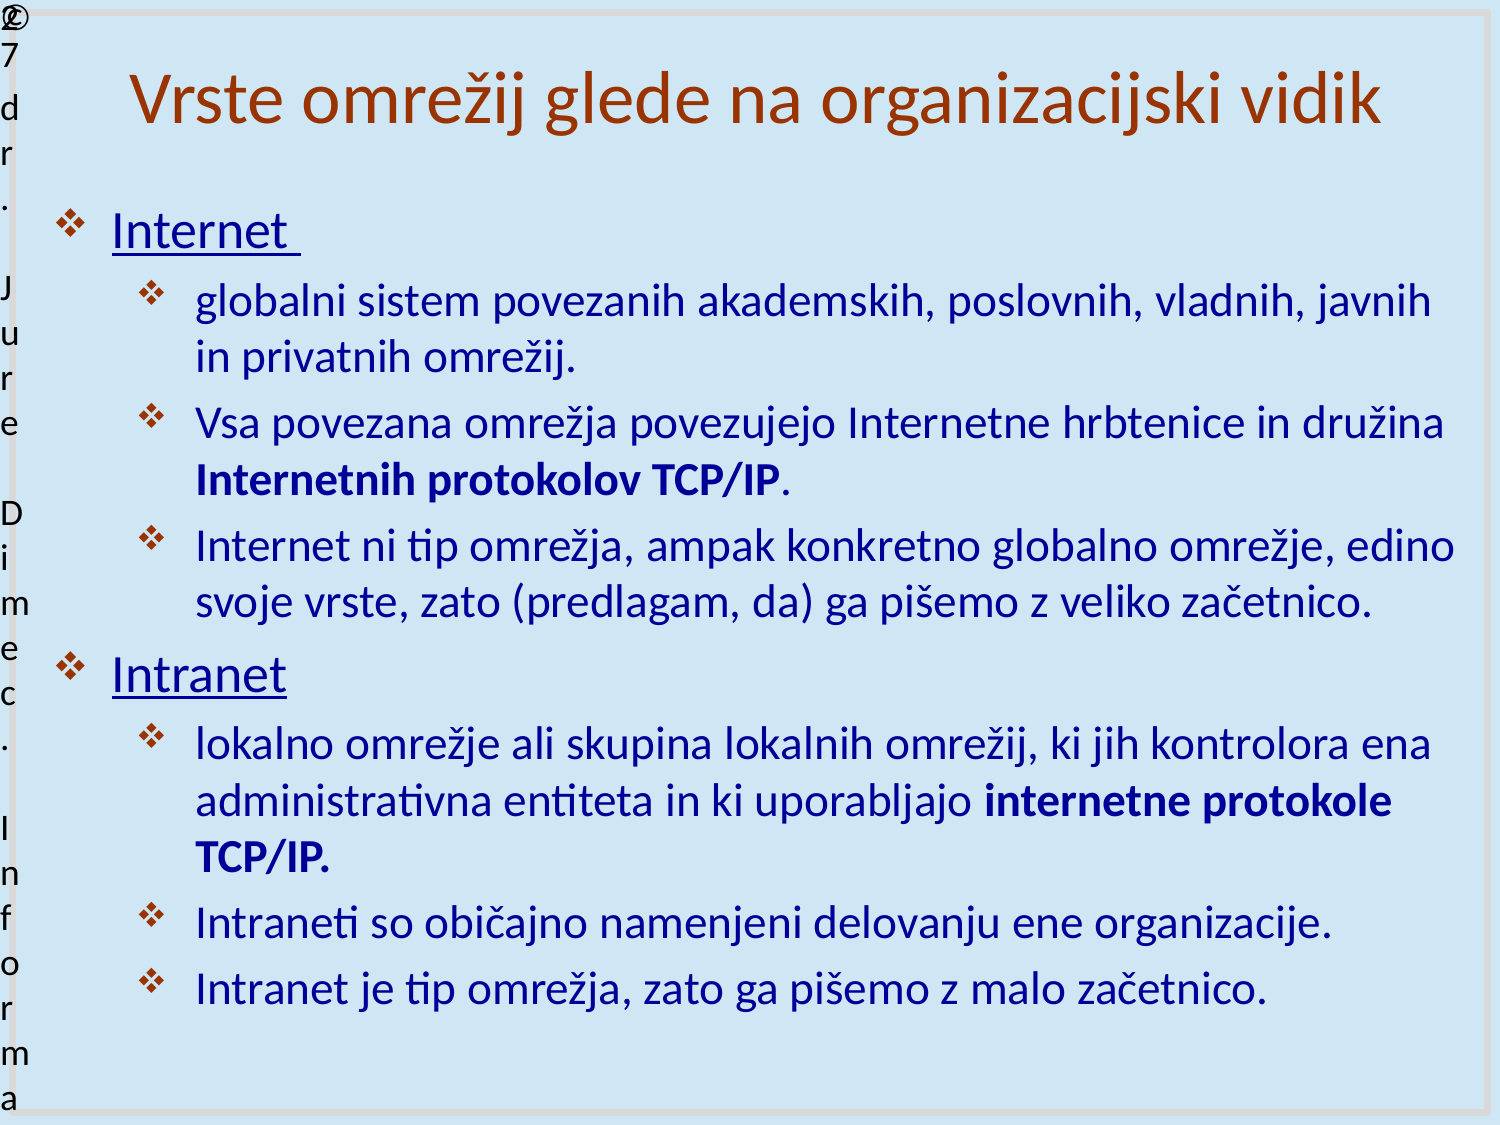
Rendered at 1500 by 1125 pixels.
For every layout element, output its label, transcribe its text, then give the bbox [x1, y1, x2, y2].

list Internet globalni sistem povezanih akademskih, poslovnih, vladnih, javnih in privatnih omrežij. Vsa povezana omrežja povezujejo Internetne hrbtenice in družina Internetnih protokolov TCP/IP. Internet ni tip omrežja, ampak konkretno globalno omrežje, edino svoje vrste, zato (predlagam, da) ga pišemo z veliko začetnico. Intranet lokalno omrežje ali skupina lokalnih omrežij, ki jih kontrolora ena administrativna entiteta in ki uporabljajo internetne protokole TCP/IP. Intraneti so običajno namenjeni delovanju ene organizacije. Intranet je tip omrežja, zato ga pišemo z malo začetnico. [37, 187, 1475, 1063]
title Vrste omrežij glede na organizacijski vidik [37, 37, 1475, 150]
